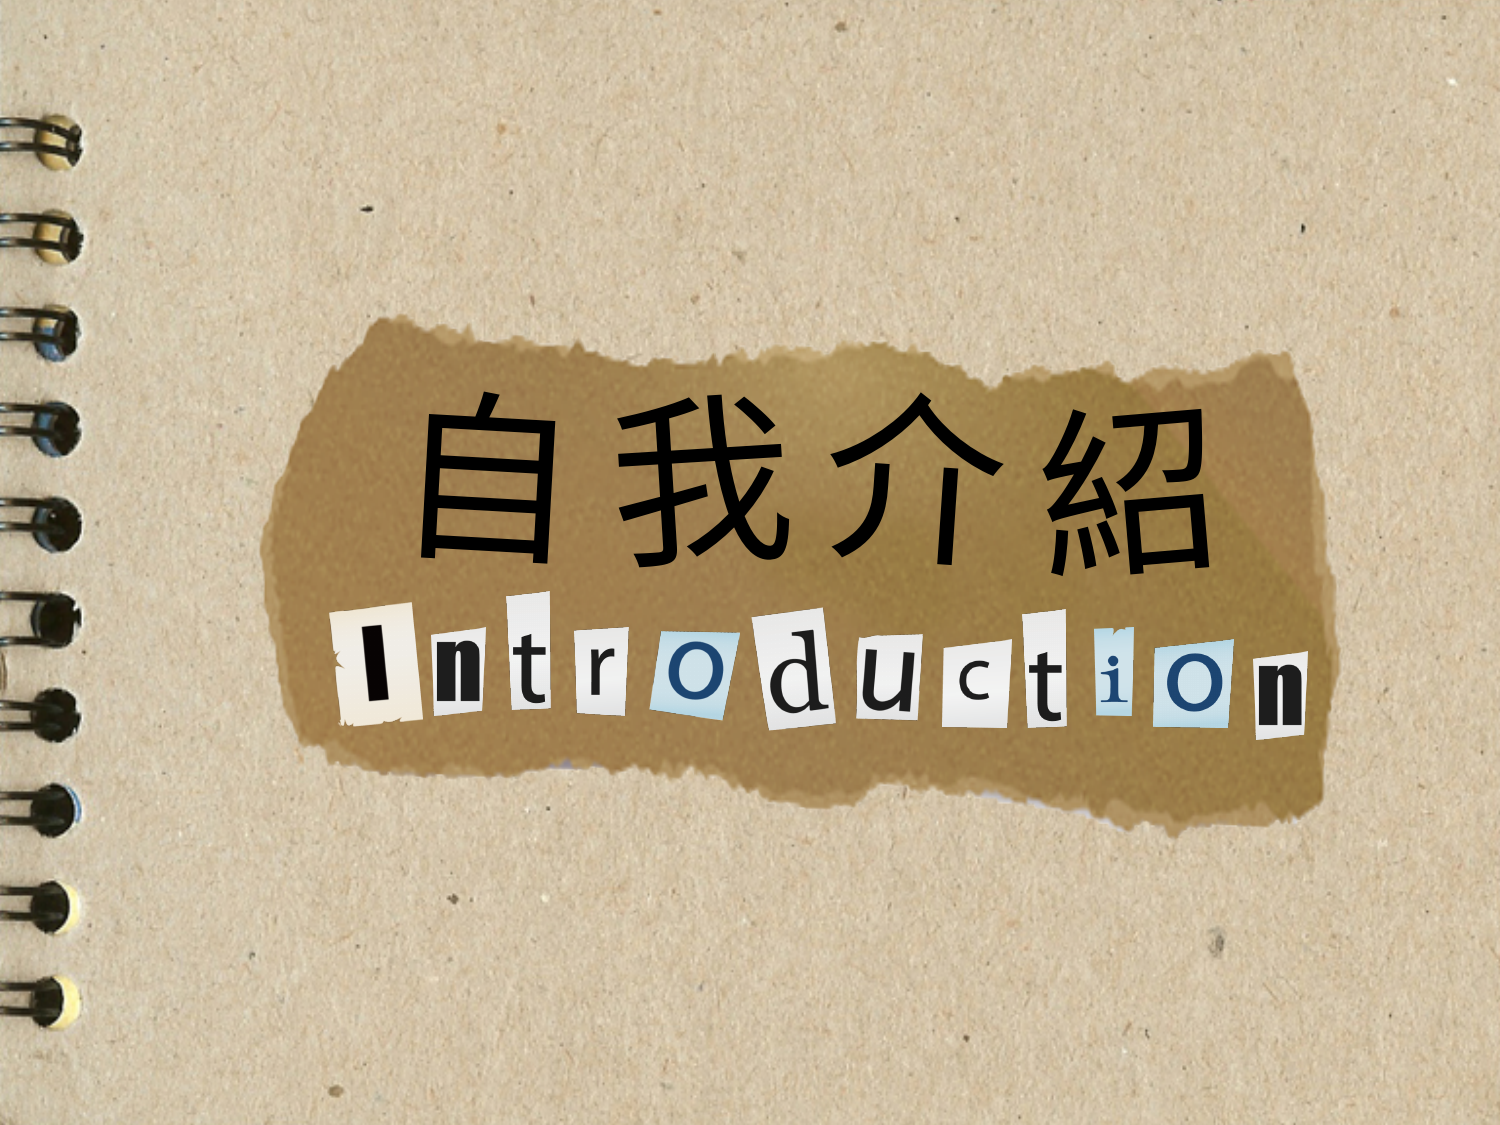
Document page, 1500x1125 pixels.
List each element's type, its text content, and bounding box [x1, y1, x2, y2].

picture [0, 0, 1500, 1125]
text_box 自 [375, 349, 604, 599]
text_box 我 [587, 351, 816, 602]
text_box 紹 [1013, 360, 1248, 613]
text_box 介 [801, 350, 1034, 602]
